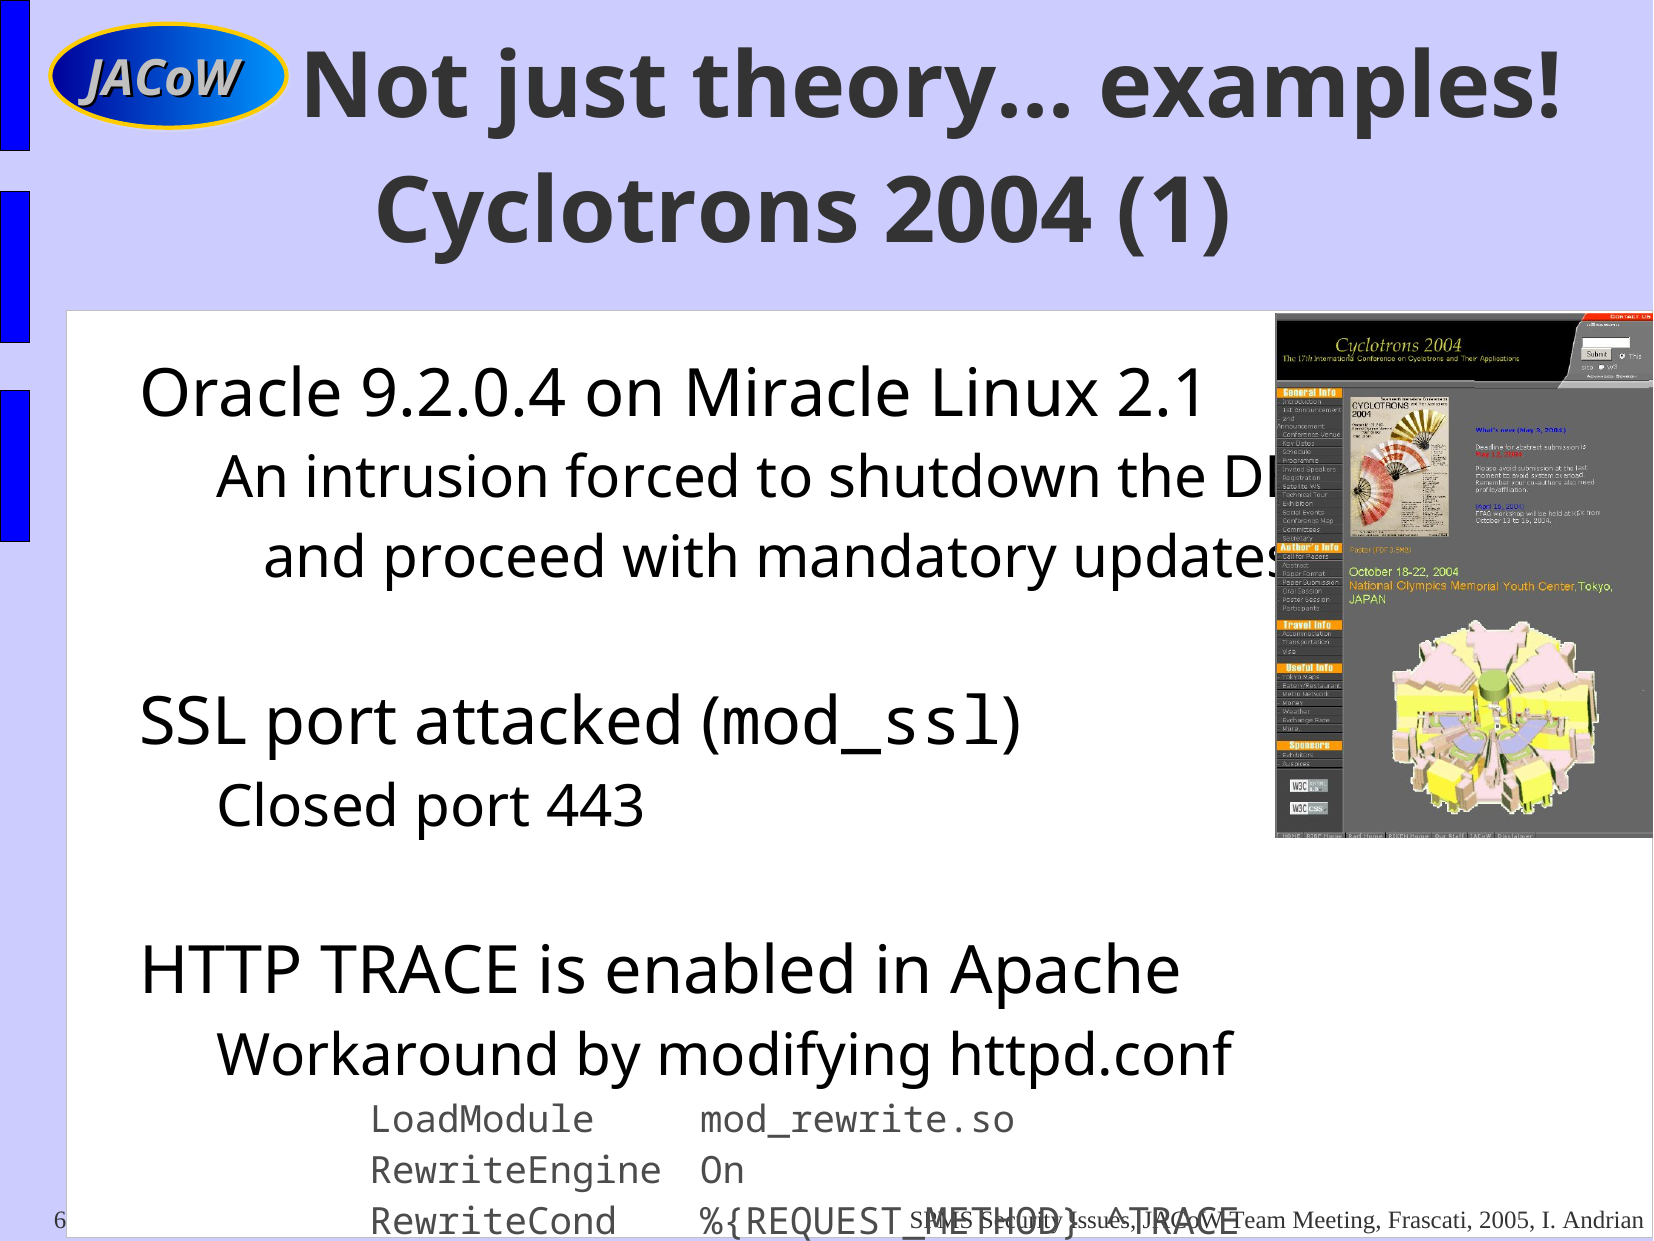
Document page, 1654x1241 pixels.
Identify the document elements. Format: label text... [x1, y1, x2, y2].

picture [1275, 313, 1653, 838]
list Oracle 9.2.0.4 on Miracle Linux 2.1 An intrusion forced to shutdown the DB and proceed with mandatory updates SSL port attacked (mod_ssl) Closed port 443 HTTP TRACE is enabled in Apache Workaround by modifying httpd.conf LoadModule mod_rewrite.so RewriteEngine On RewriteCond %{REQUEST_METHOD} ^TRACE RewriteRule .* -[F] [121, 344, 1534, 1154]
title Not just theory... examples! Cyclotrons 2004 (1) [299, 19, 1650, 283]
